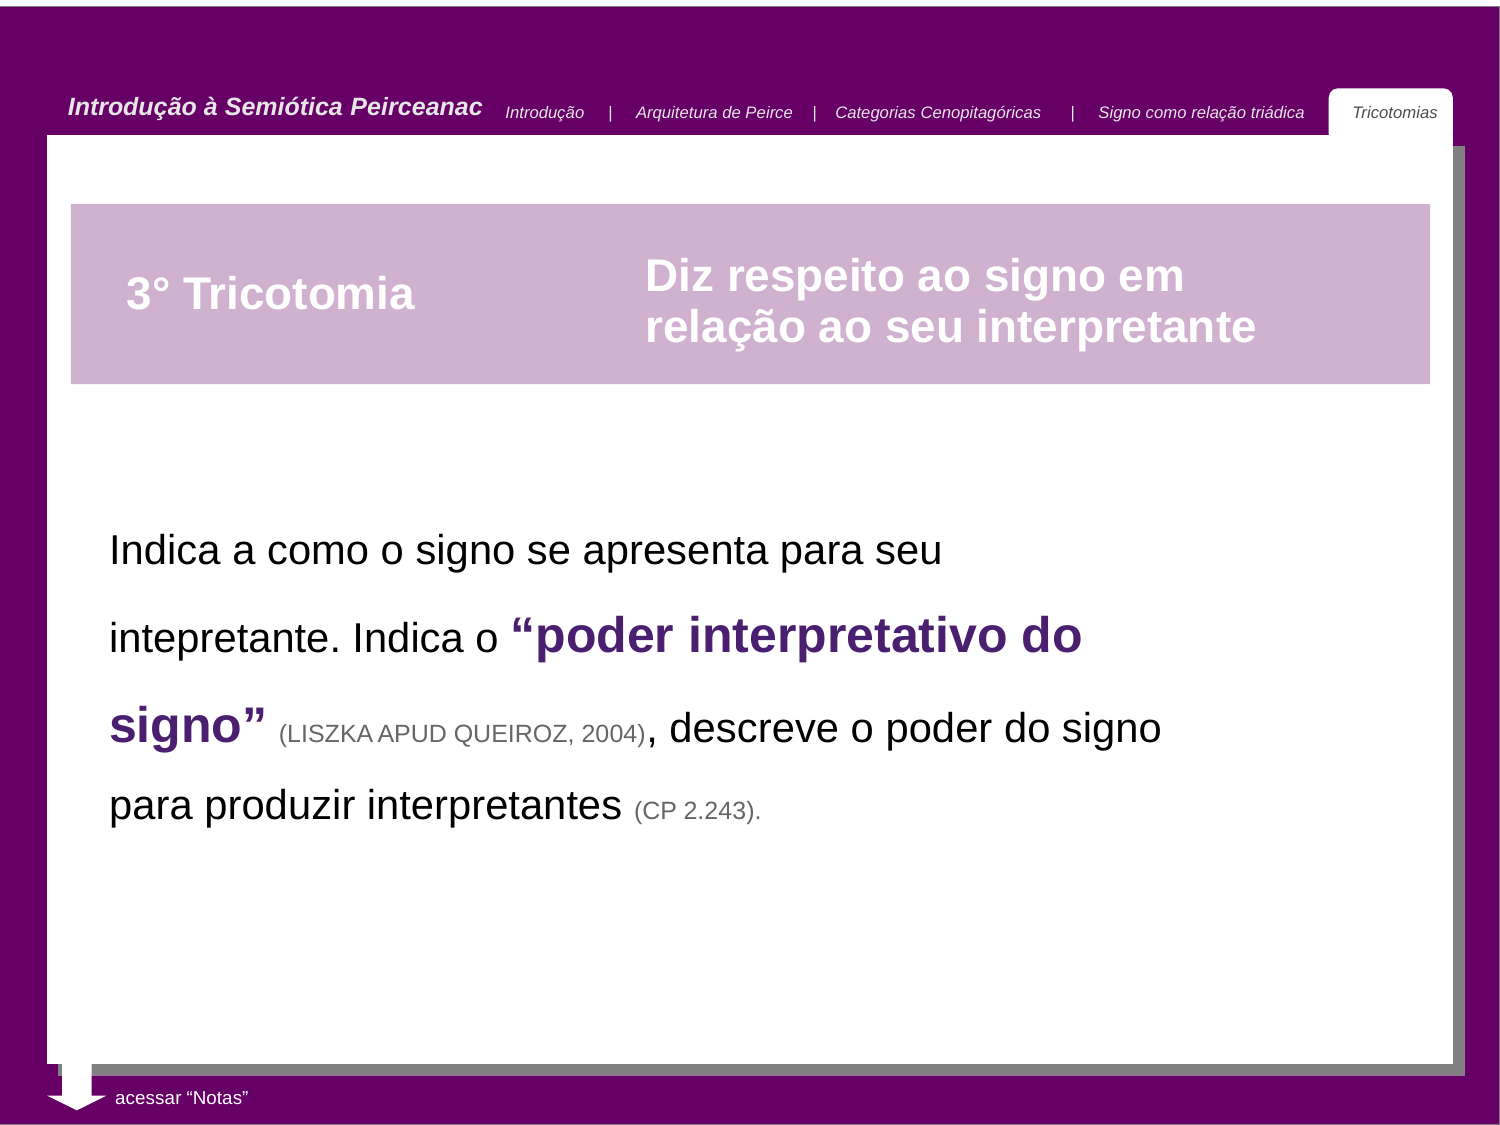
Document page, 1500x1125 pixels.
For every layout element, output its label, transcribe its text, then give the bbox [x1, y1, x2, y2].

text_box 3° Tricotomia [112, 260, 532, 371]
text_box Indica a como o signo se apresenta para seu intepretante. Indica o “poder interpretativo do signo” (LISZKA APUD QUEIROZ, 2004), descreve o poder do signo para produzir interpretantes (CP 2.243). [94, 490, 1182, 956]
text_box acessar “Notas” [100, 1080, 278, 1117]
text_box [47, 1051, 100, 1111]
text_box Diz respeito ao signo em relação ao seu interpretante [630, 242, 1388, 405]
text_box [70, 204, 1431, 385]
